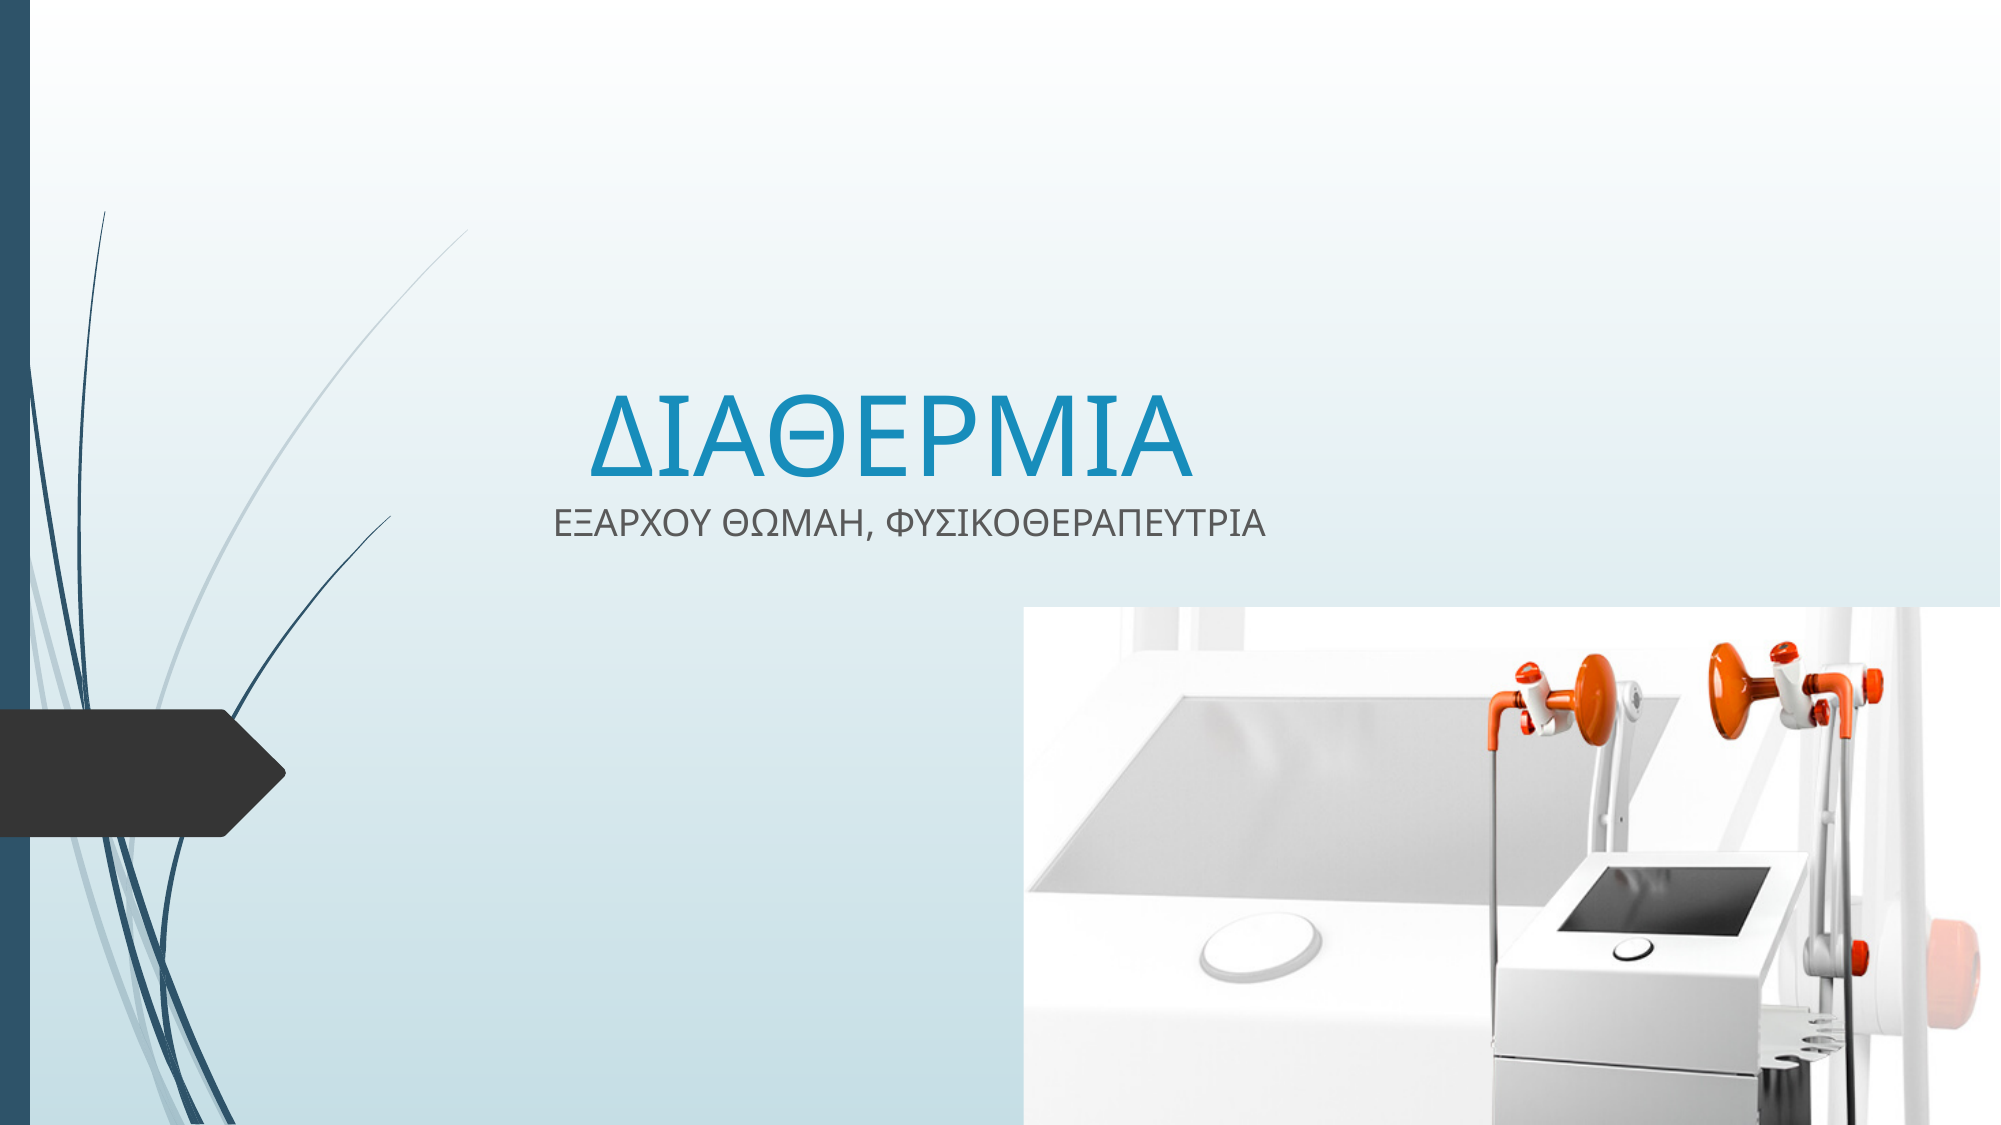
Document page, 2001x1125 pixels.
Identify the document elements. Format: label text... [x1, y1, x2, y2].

subtitle ΕΞΑΡΧΟΥ ΘΩΜΑΗ, ΦΥΣΙΚΟΘΕΡΑΠΕΥΤΡΙΑ [537, 491, 2000, 676]
picture [1023, 606, 2000, 1125]
title ΔΙΑΘΕΡΜΙΑ [574, 135, 2000, 491]
